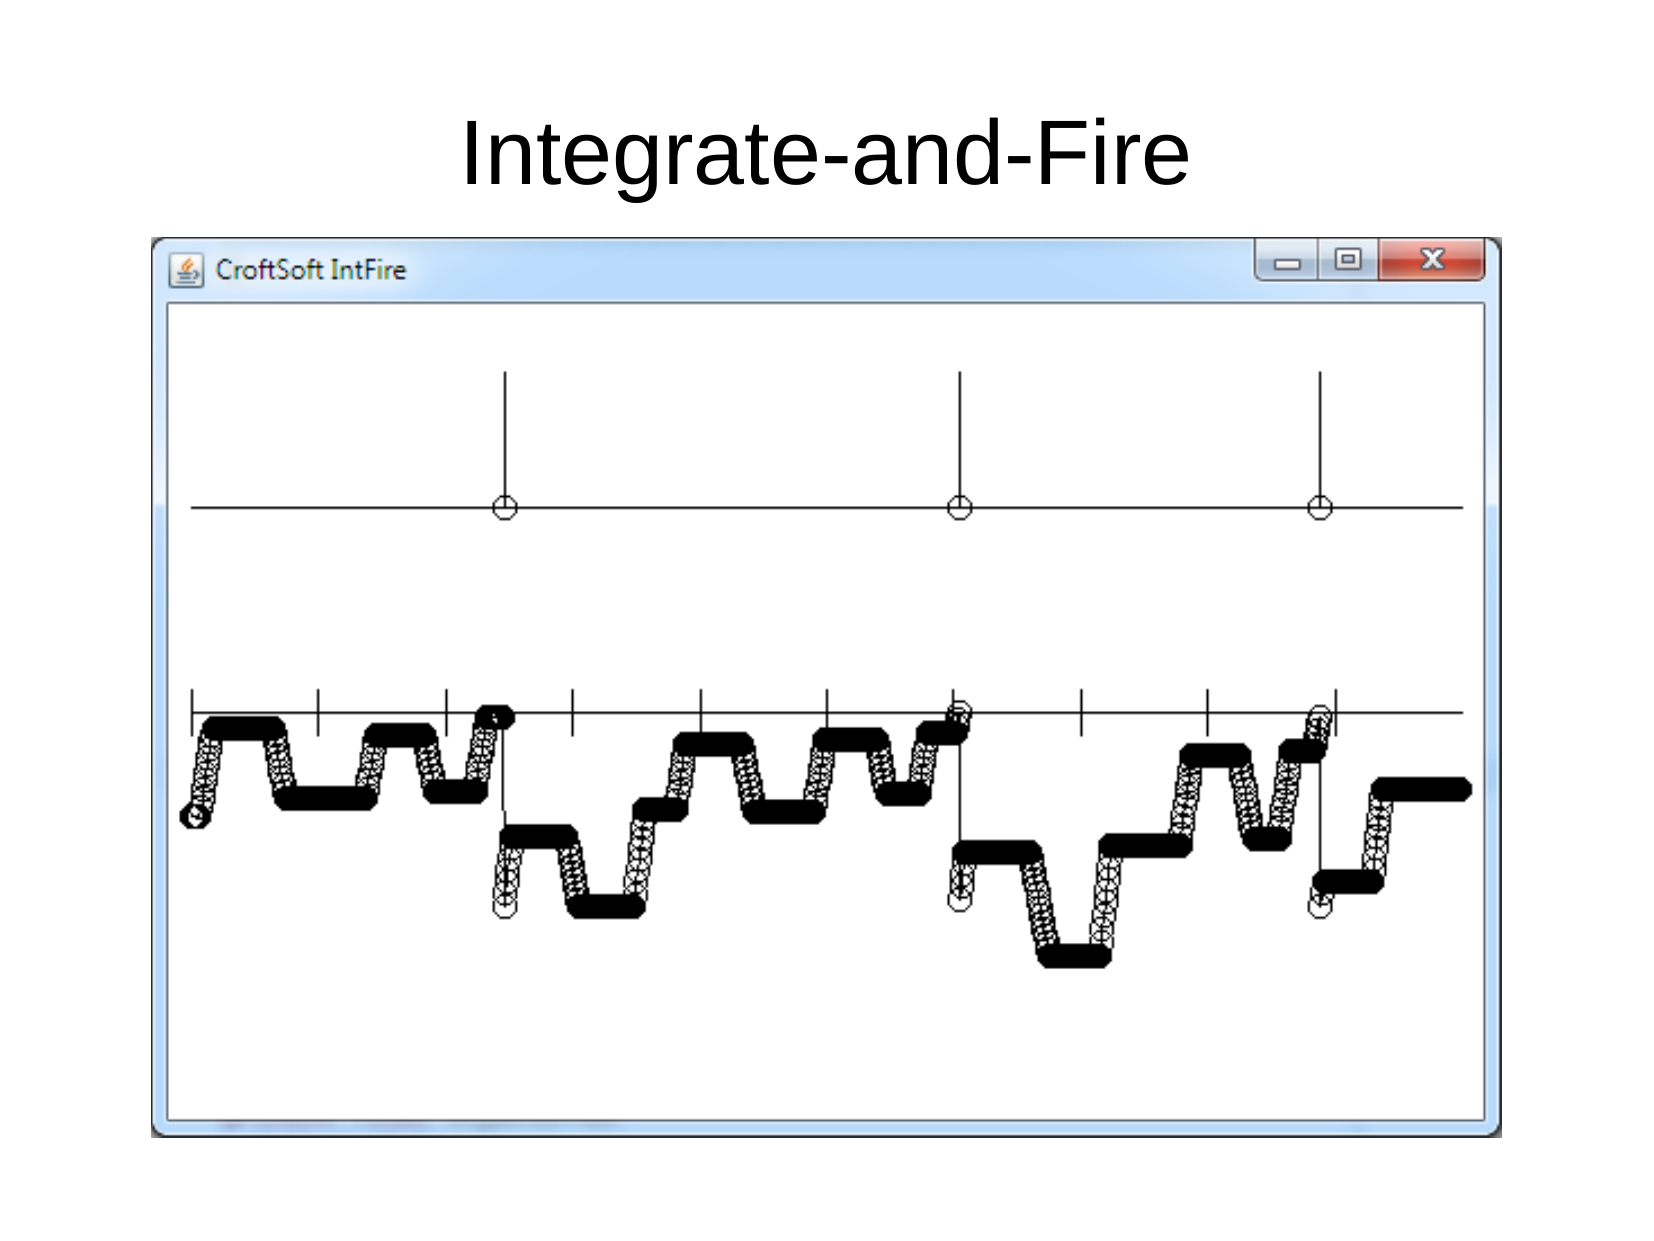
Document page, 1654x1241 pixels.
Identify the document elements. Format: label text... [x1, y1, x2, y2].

picture [151, 237, 1502, 1139]
title Integrate-and-Fire [82, 49, 1571, 257]
